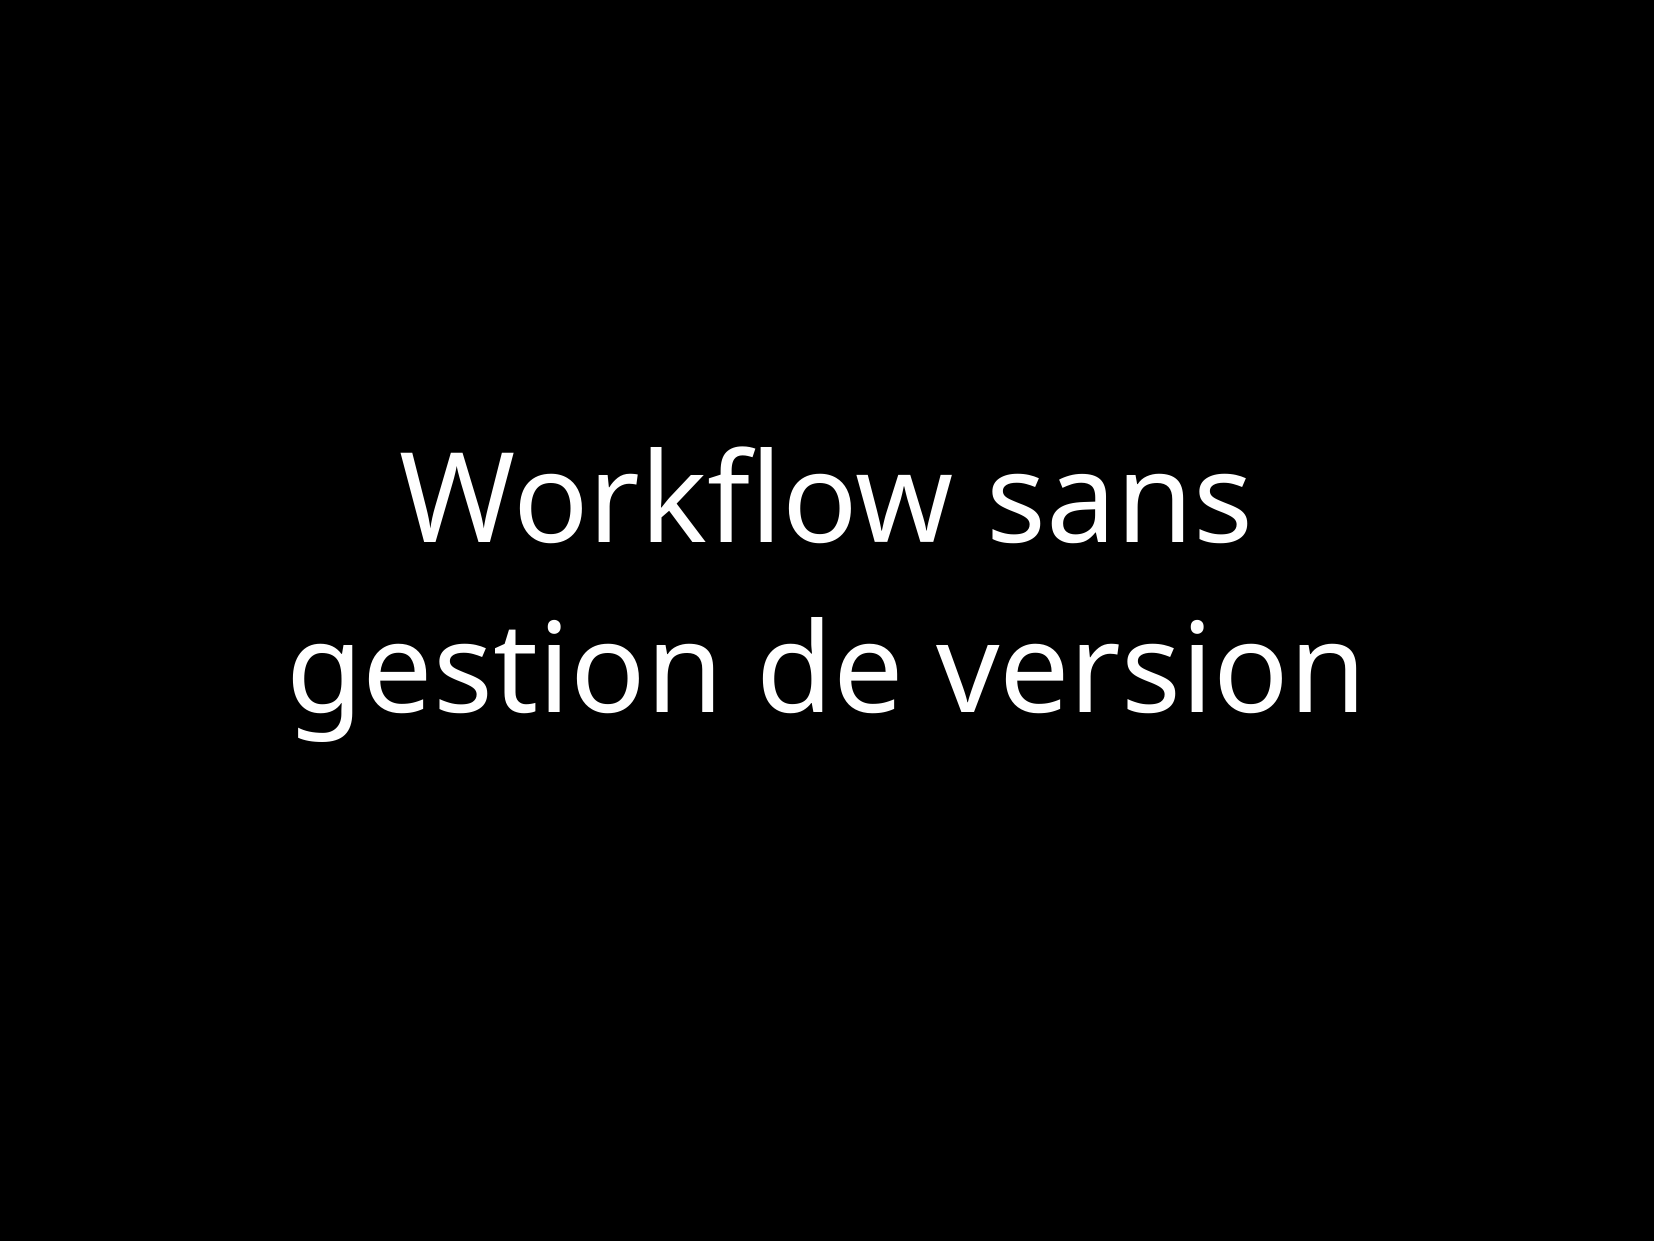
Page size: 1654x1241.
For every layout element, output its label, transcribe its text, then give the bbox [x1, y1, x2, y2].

subtitle Workflow sans gestion de version [82, 49, 1571, 1109]
